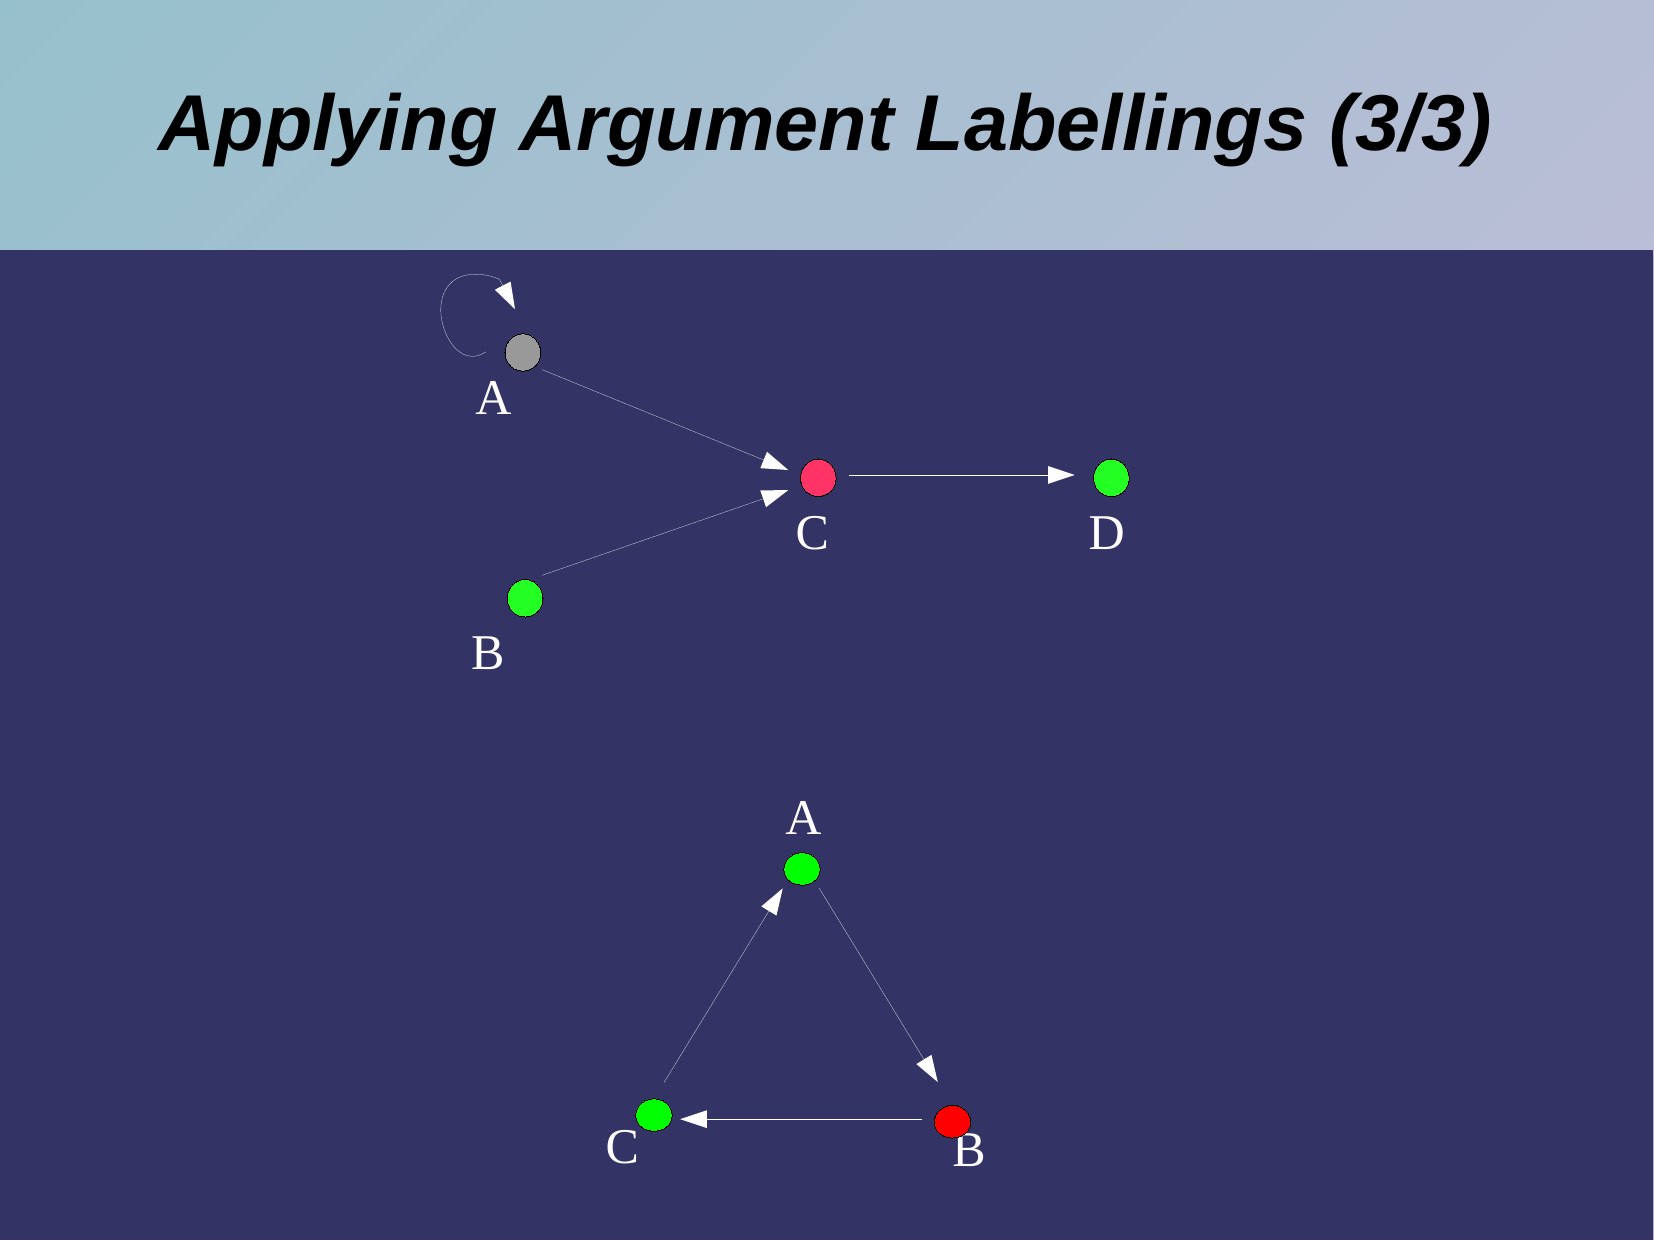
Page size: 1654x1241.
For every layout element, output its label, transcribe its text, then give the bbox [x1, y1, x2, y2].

text_box C [795, 504, 841, 609]
text_box B [952, 1121, 995, 1212]
title Applying Argument Labellings (3/3) [0, 19, 1653, 227]
text_box [504, 333, 541, 372]
text_box A [475, 369, 518, 474]
text_box [783, 861, 821, 886]
text_box [934, 1105, 971, 1139]
text_box [507, 579, 544, 618]
text_box [800, 458, 837, 497]
text_box A [785, 790, 828, 861]
text_box [1093, 458, 1130, 497]
text_box D [1088, 504, 1134, 609]
text_box B [470, 625, 513, 730]
text_box [635, 1098, 673, 1132]
text_box C [605, 1119, 652, 1210]
